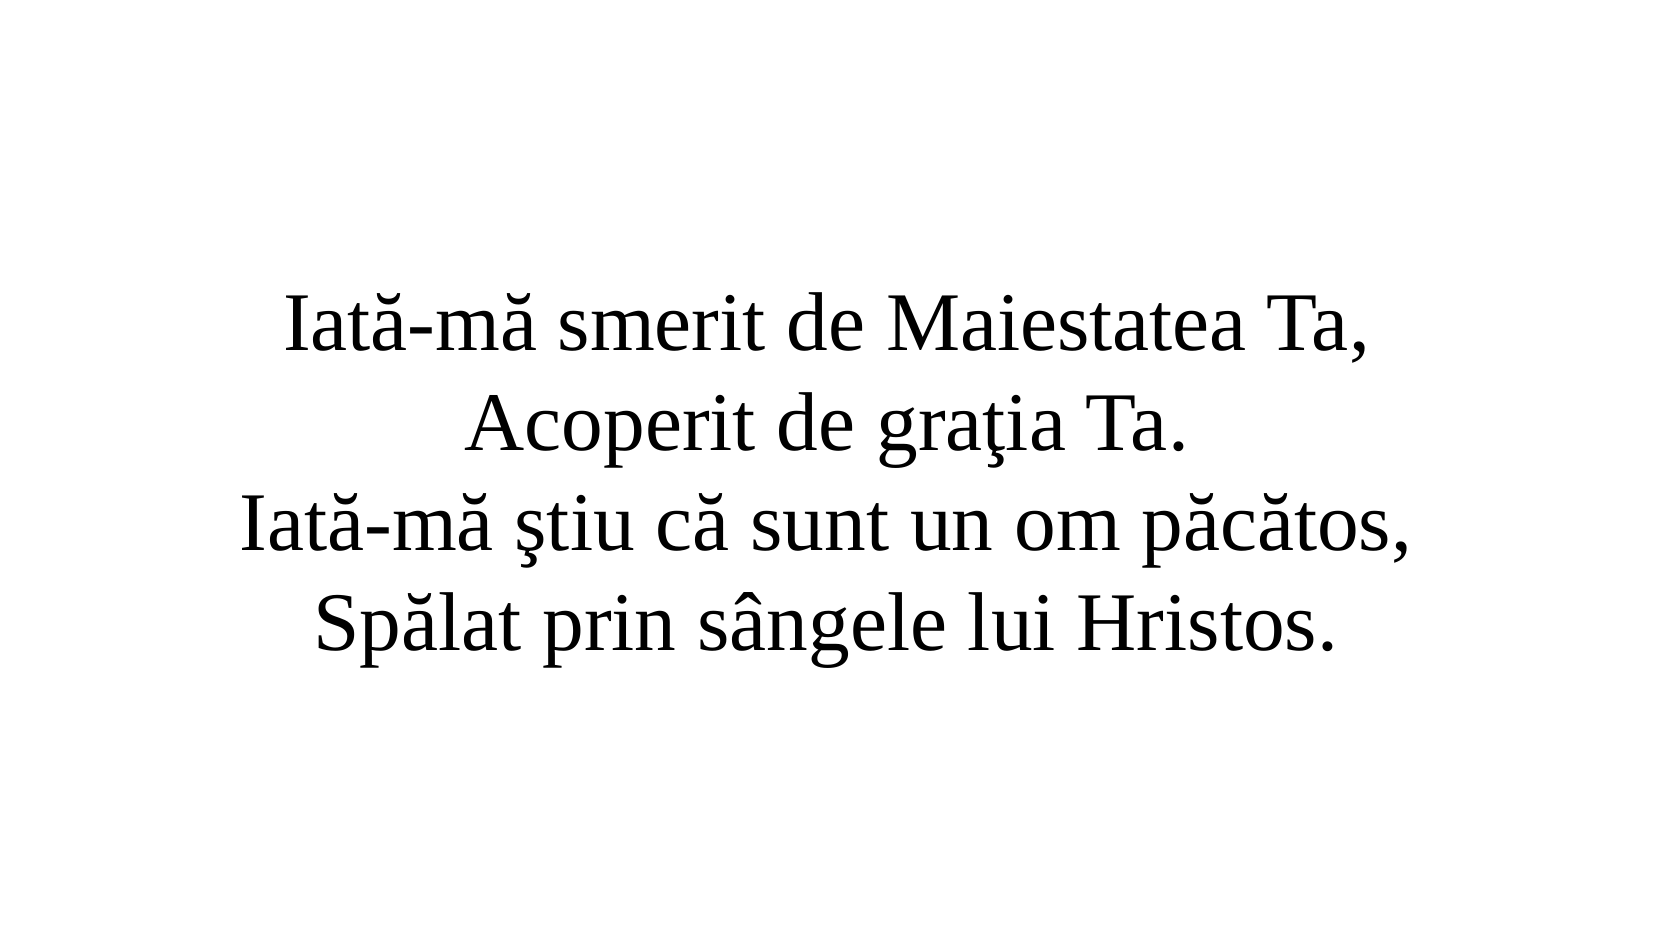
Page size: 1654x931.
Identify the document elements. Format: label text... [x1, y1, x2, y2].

subtitle Iată-mă smerit de Maiestatea Ta, Acoperit de graţia Ta. Iată-mă ştiu că sunt un om păcătos, Spălat prin sângele lui Hristos. [0, 259, 1654, 661]
